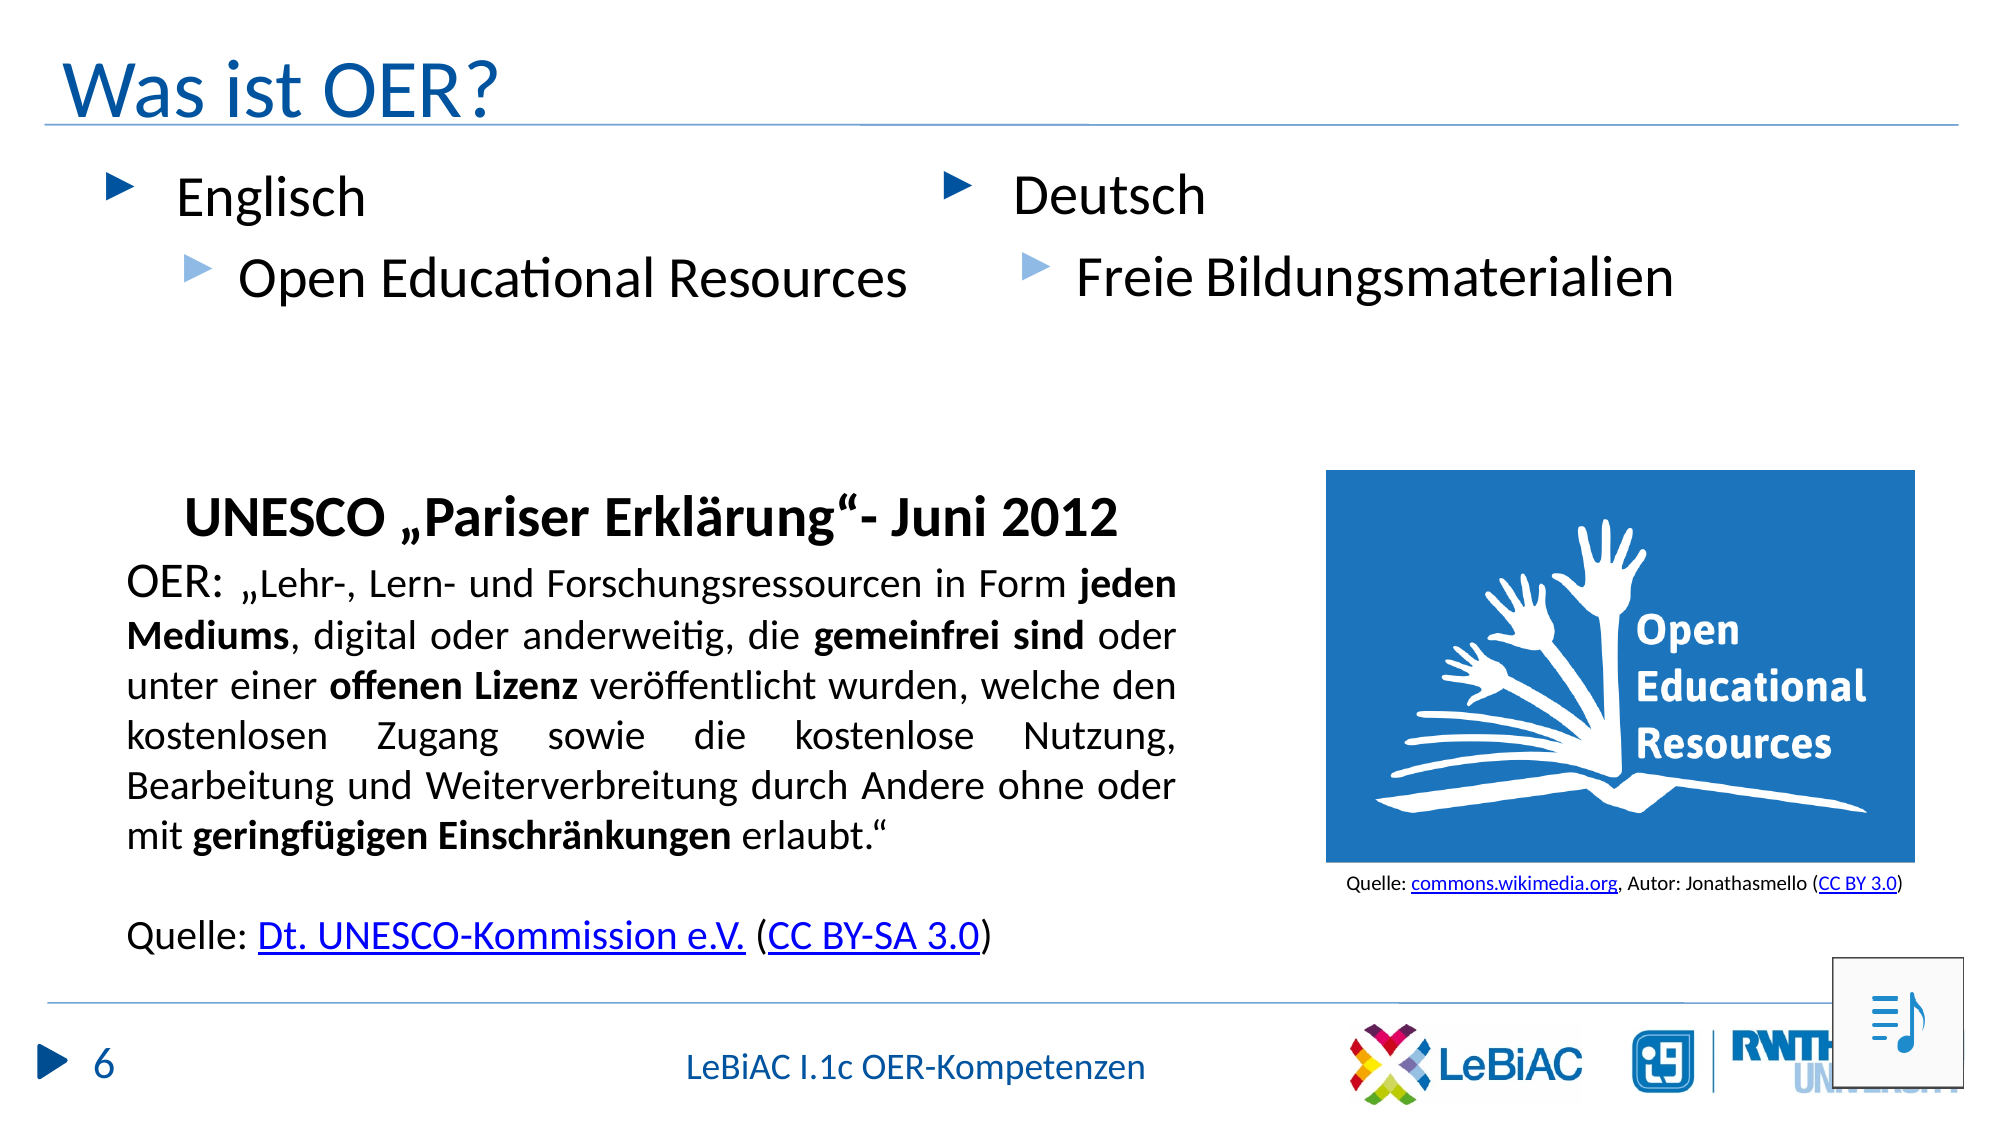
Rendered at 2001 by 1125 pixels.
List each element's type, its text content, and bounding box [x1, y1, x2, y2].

text_box Deutsch Freie Bildungsmaterialien [924, 148, 1959, 1035]
text_box Englisch Open Educational Resources [86, 150, 1121, 1015]
text_box [1831, 956, 1965, 1090]
picture [1350, 1035, 1582, 1105]
text_box Quelle: commons.wikimedia.org, Autor: Jonathasmello (CC BY 3.0) [1331, 862, 1919, 903]
picture [1631, 1028, 1966, 1094]
title Was ist OER? [47, 42, 1959, 125]
